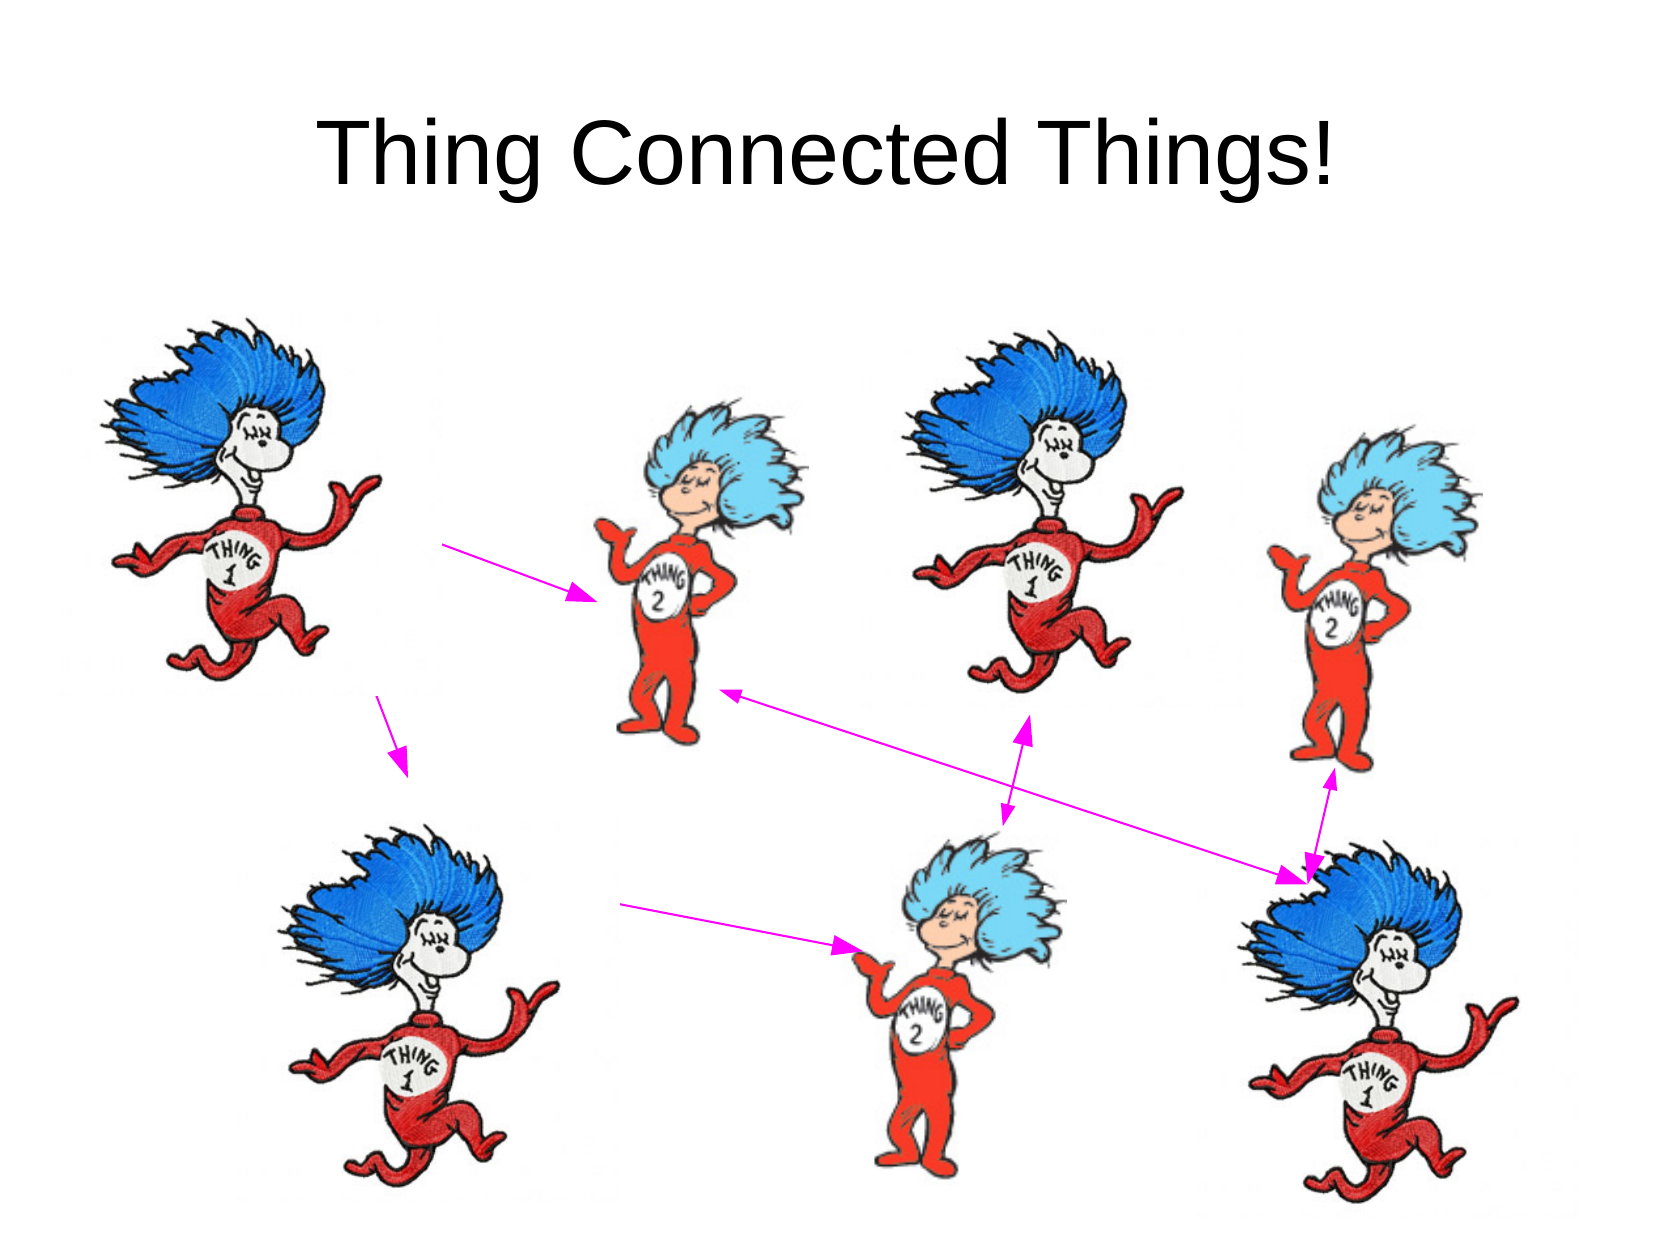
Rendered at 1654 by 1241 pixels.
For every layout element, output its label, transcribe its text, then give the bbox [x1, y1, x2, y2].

picture [775, 788, 1067, 1191]
picture [1023, 788, 1067, 803]
picture [1187, 826, 1320, 883]
picture [1187, 826, 1579, 1218]
picture [851, 316, 1483, 784]
picture [227, 810, 620, 1202]
picture [50, 304, 442, 696]
title Thing Connected Things! [82, 49, 1571, 257]
picture [517, 354, 809, 757]
